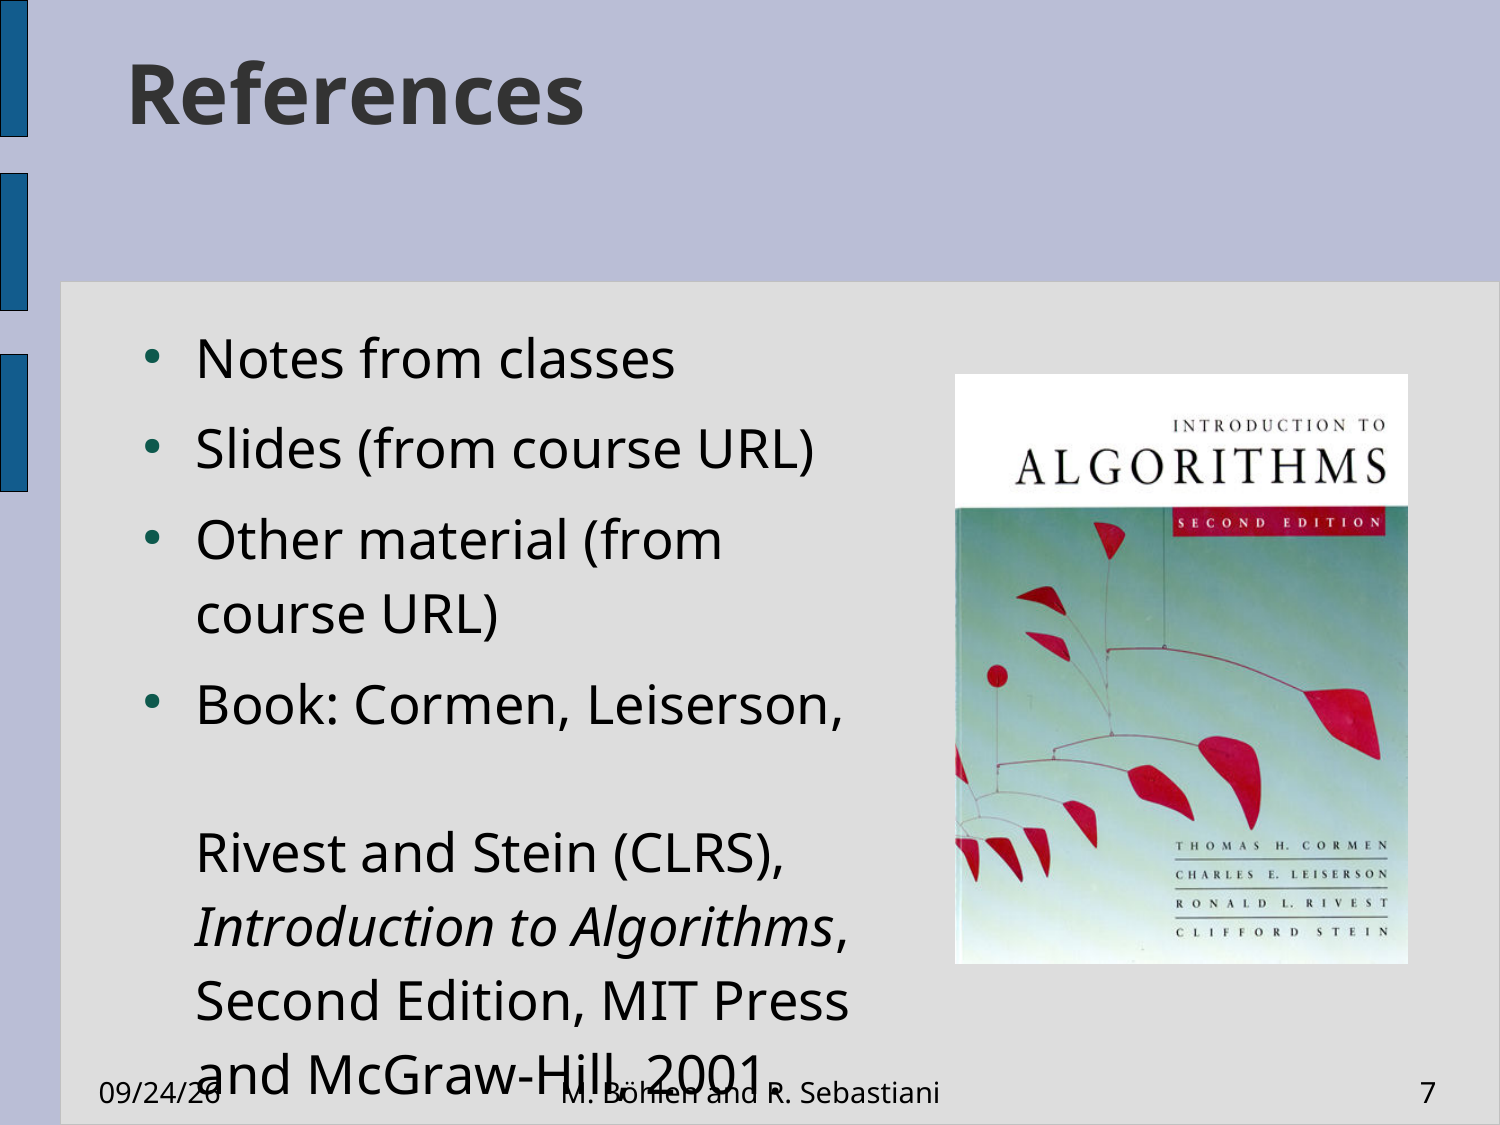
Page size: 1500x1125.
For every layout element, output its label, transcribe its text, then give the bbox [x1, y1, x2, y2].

title References [110, 28, 1392, 271]
picture [955, 374, 1408, 964]
list Notes from classes Slides (from course URL) Other material (from course URL) Book: Cormen, Leiserson, Rivest and Stein (CLRS), Introduction to Algorithms, Second Edition, MIT Press and McGraw-Hill, 2001. [110, 312, 872, 1125]
